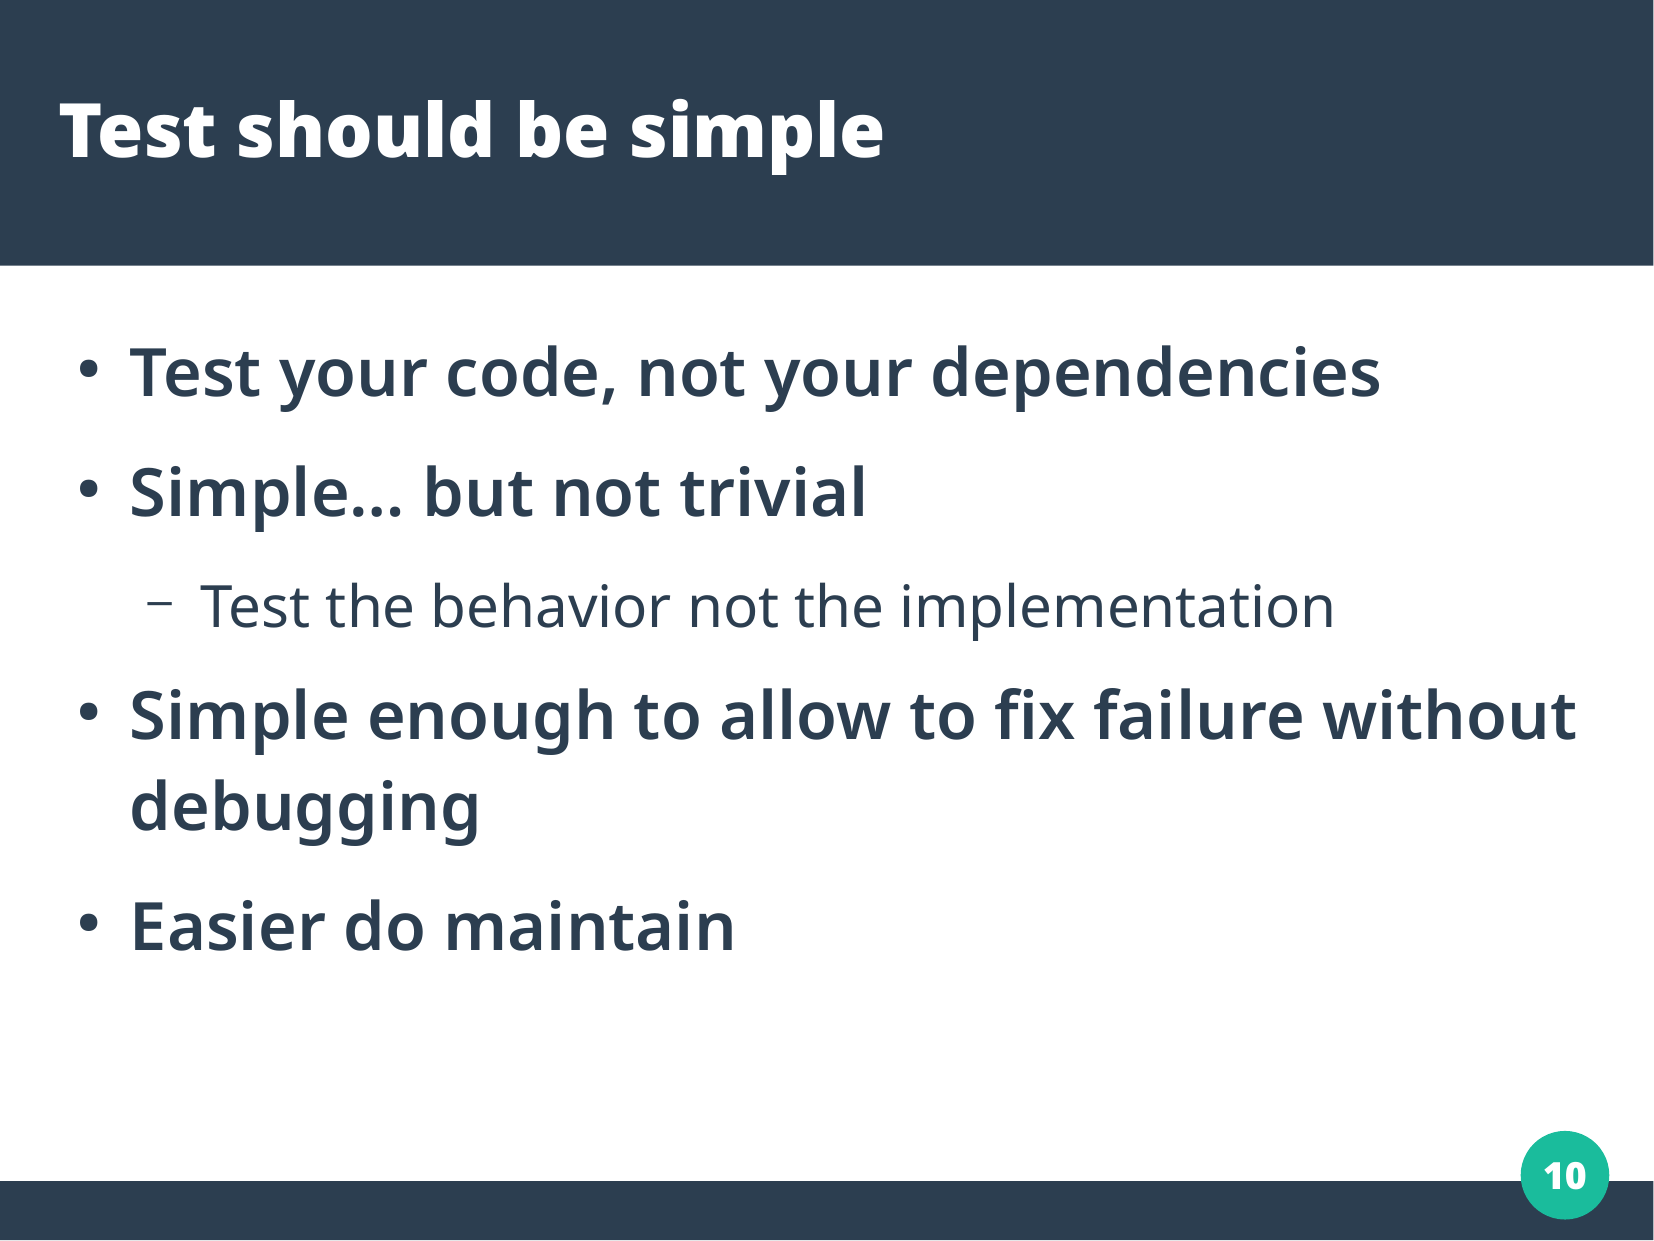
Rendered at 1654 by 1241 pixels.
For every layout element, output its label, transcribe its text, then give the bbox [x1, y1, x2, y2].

list Test your code, not your dependencies Simple… but not trivial Test the behavior not the implementation Simple enough to allow to fix failure without debugging Easier do maintain [59, 324, 1595, 1152]
title Test should be simple [59, 49, 1595, 207]
